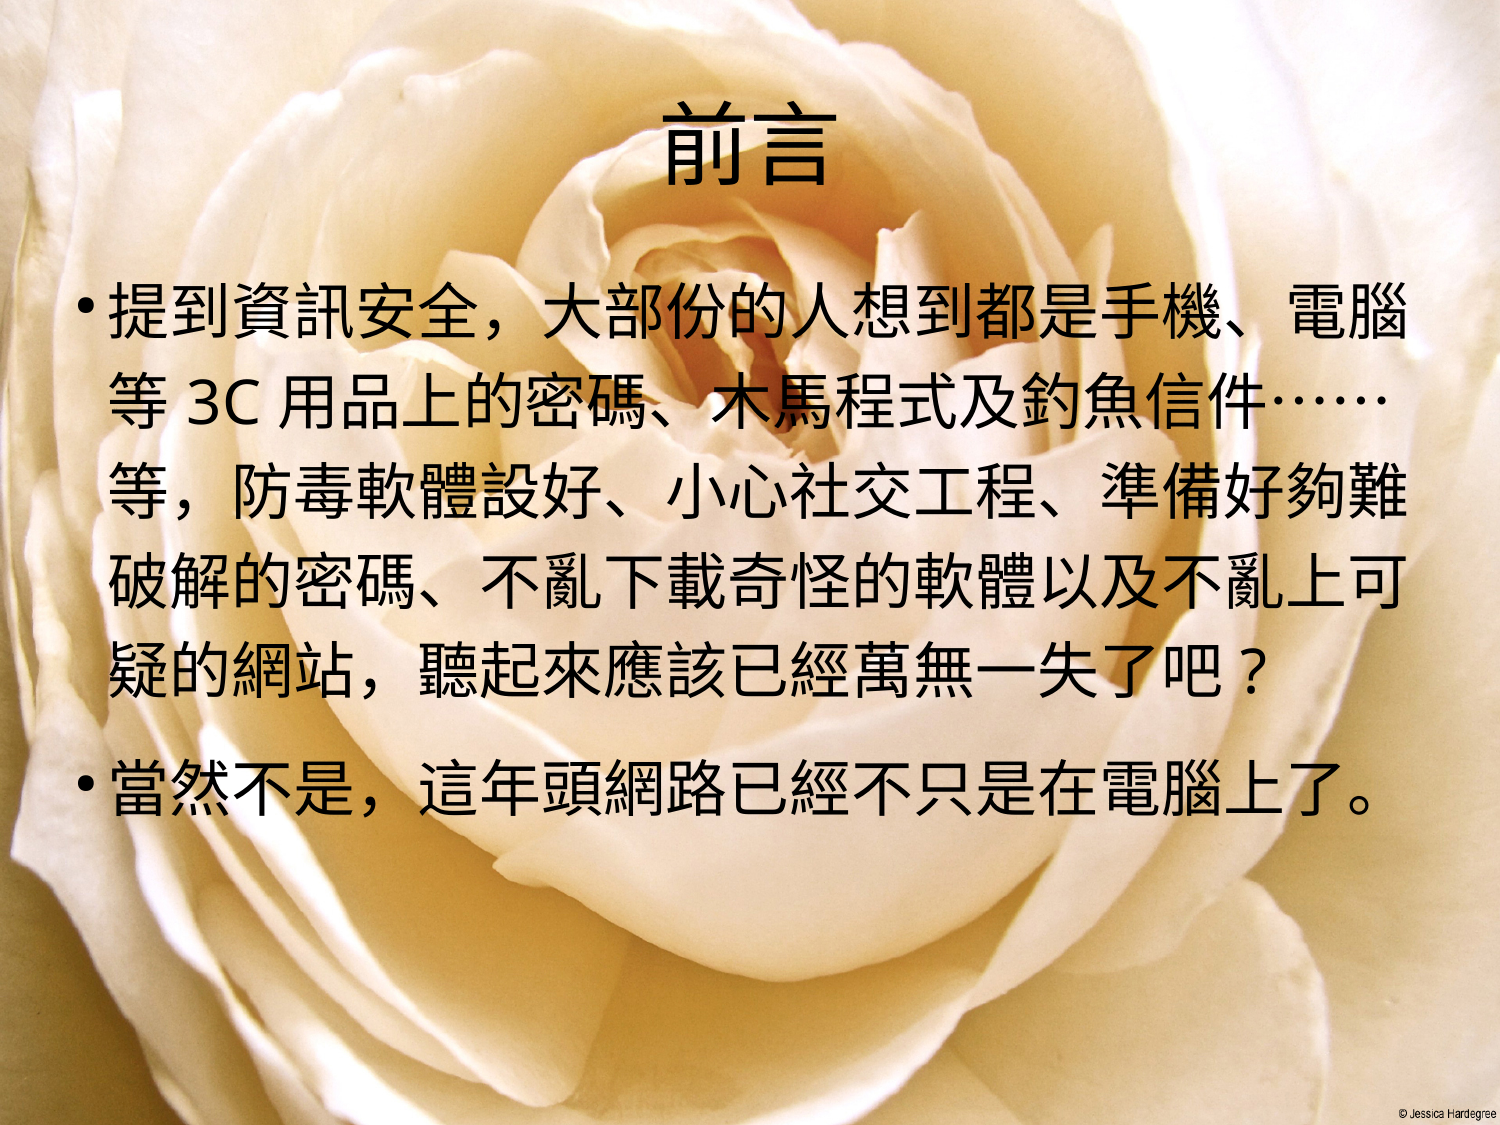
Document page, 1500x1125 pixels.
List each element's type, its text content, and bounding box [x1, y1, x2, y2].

title 前言 [75, 45, 1425, 233]
picture [0, 0, 1500, 1125]
list 提到資訊安全，大部份的人想到都是手機、電腦等3C用品上的密碼、木馬程式及釣魚信件……等，防毒軟體設好、小心社交工程、準備好夠難破解的密碼、不亂下載奇怪的軟體以及不亂上可疑的網站，聽起來應該已經萬無一失了吧? 當然不是，這年頭網路已經不只是在電腦上了。 [75, 262, 1425, 1005]
